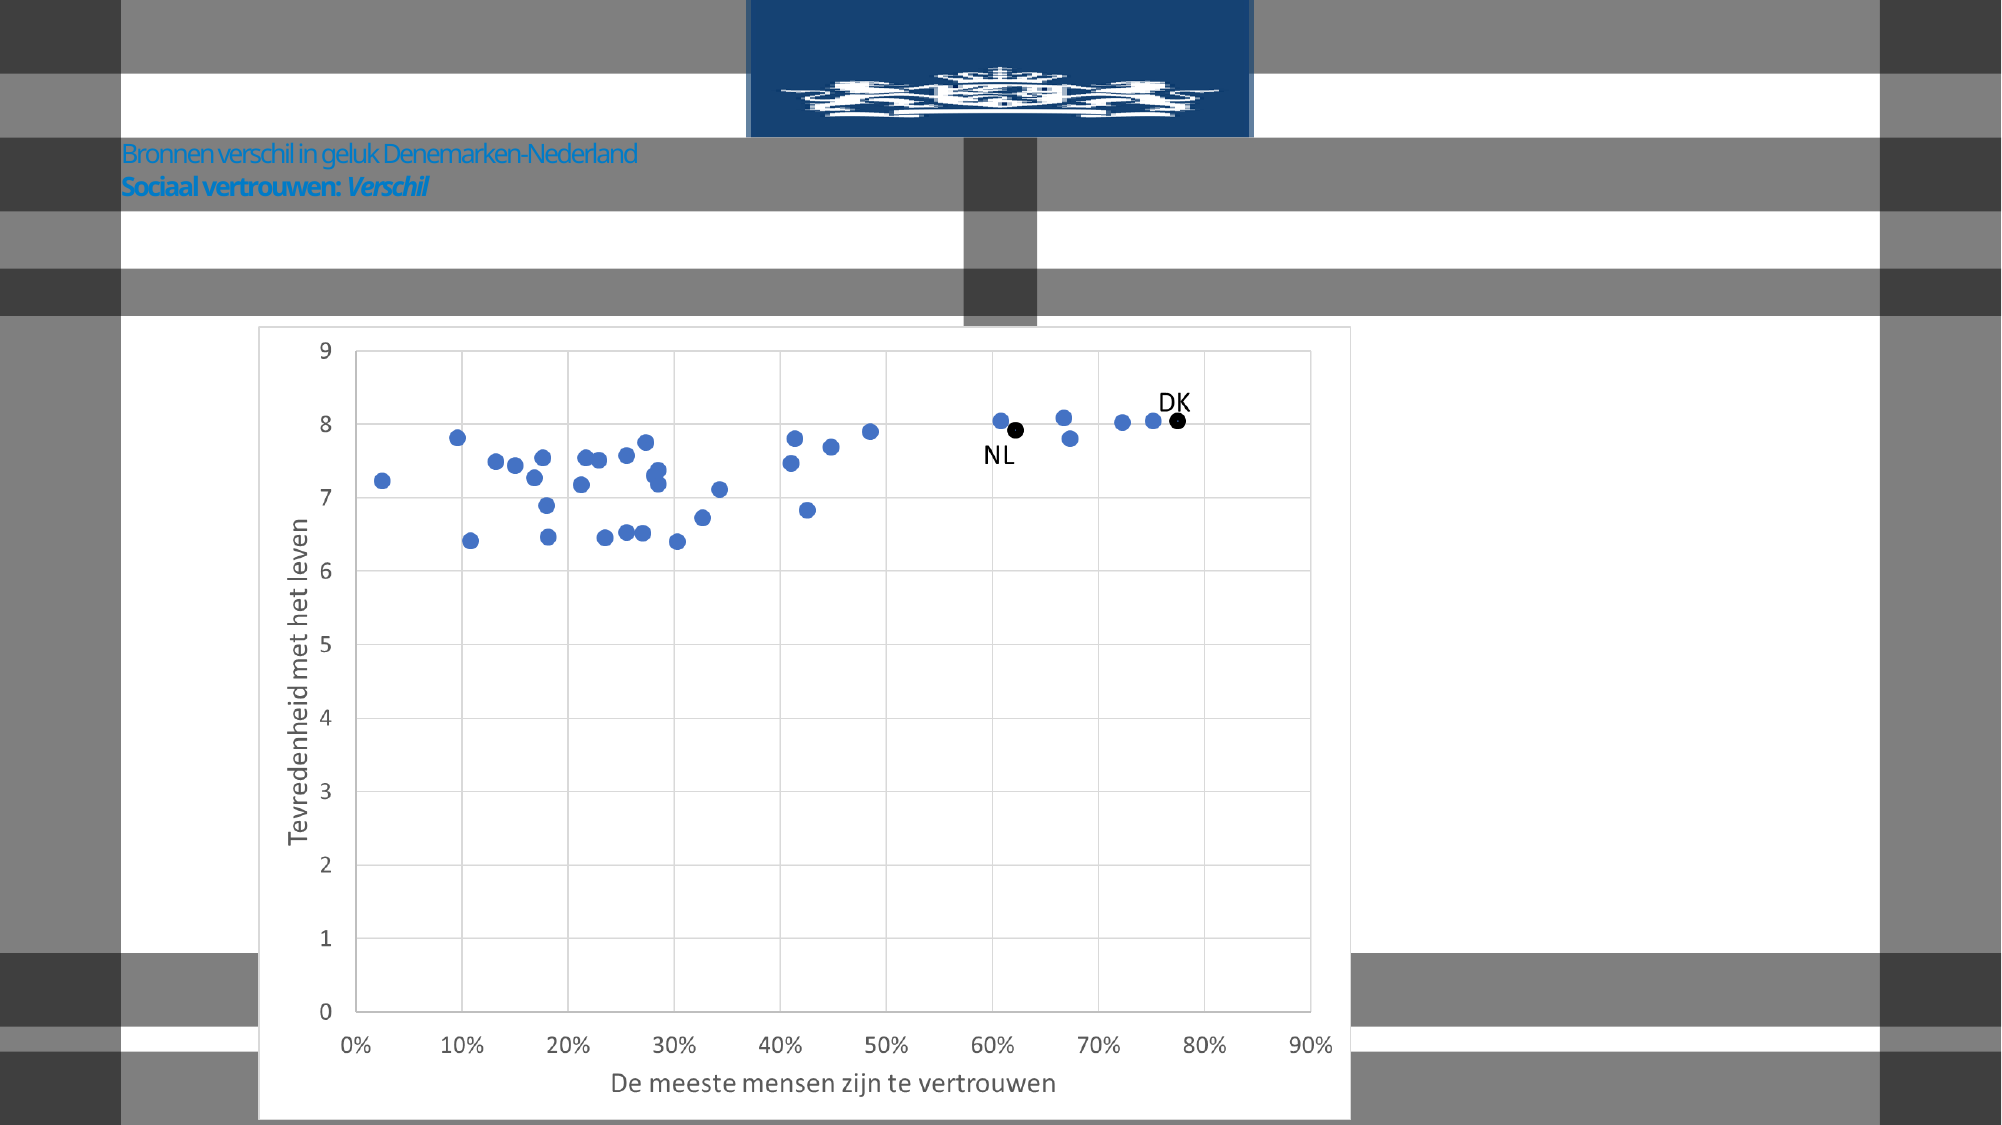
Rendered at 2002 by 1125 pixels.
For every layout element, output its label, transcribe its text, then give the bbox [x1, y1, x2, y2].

picture [258, 326, 1351, 1120]
title Bronnen verschil in geluk Denemarken-Nederland Sociaal vertrouwen: Verschil [121, 137, 1880, 203]
